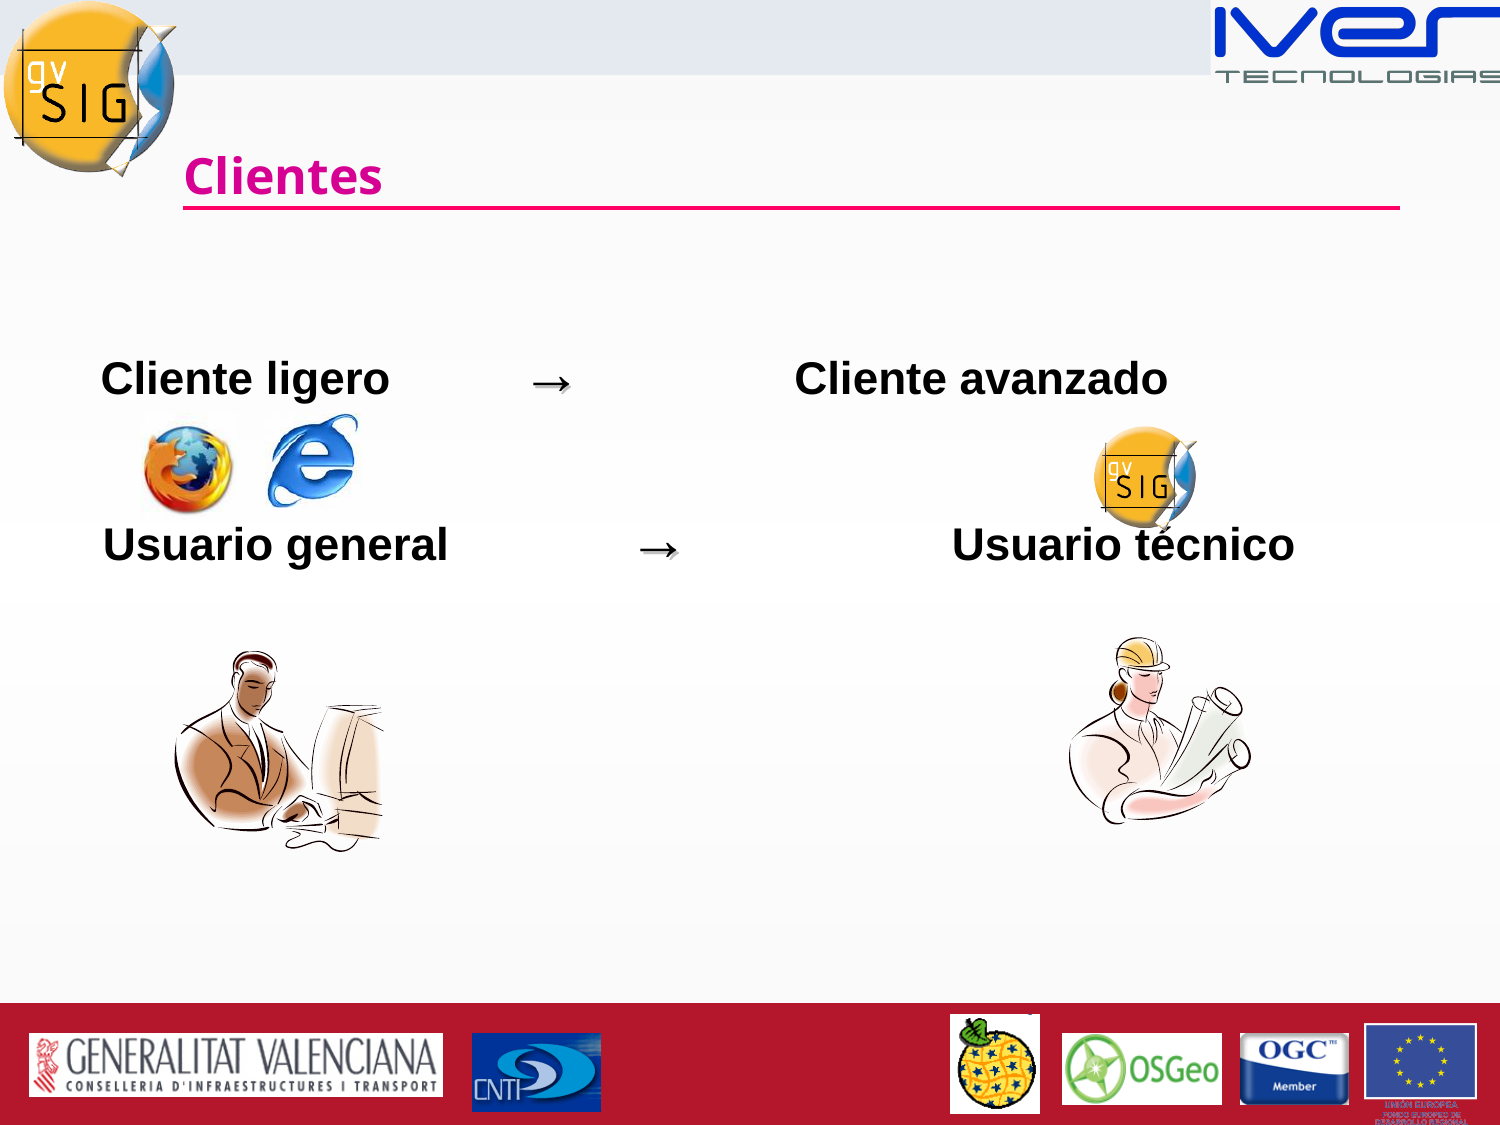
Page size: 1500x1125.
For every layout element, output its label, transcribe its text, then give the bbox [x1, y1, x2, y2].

picture [1240, 1033, 1349, 1105]
picture [950, 1014, 1040, 1114]
picture [1364, 1023, 1477, 1125]
picture [1062, 1033, 1222, 1105]
picture [29, 1033, 443, 1097]
text_box Cliente ligero → Cliente avanzado Usuario general → Usuario técnico [76, 338, 1394, 599]
picture [0, 0, 178, 179]
picture [1062, 627, 1252, 827]
picture [168, 649, 384, 855]
picture [1210, 0, 1500, 98]
picture [472, 1033, 601, 1112]
picture [265, 413, 361, 508]
text_box Clientes [168, 132, 399, 217]
picture [1092, 425, 1198, 532]
picture [141, 413, 237, 520]
